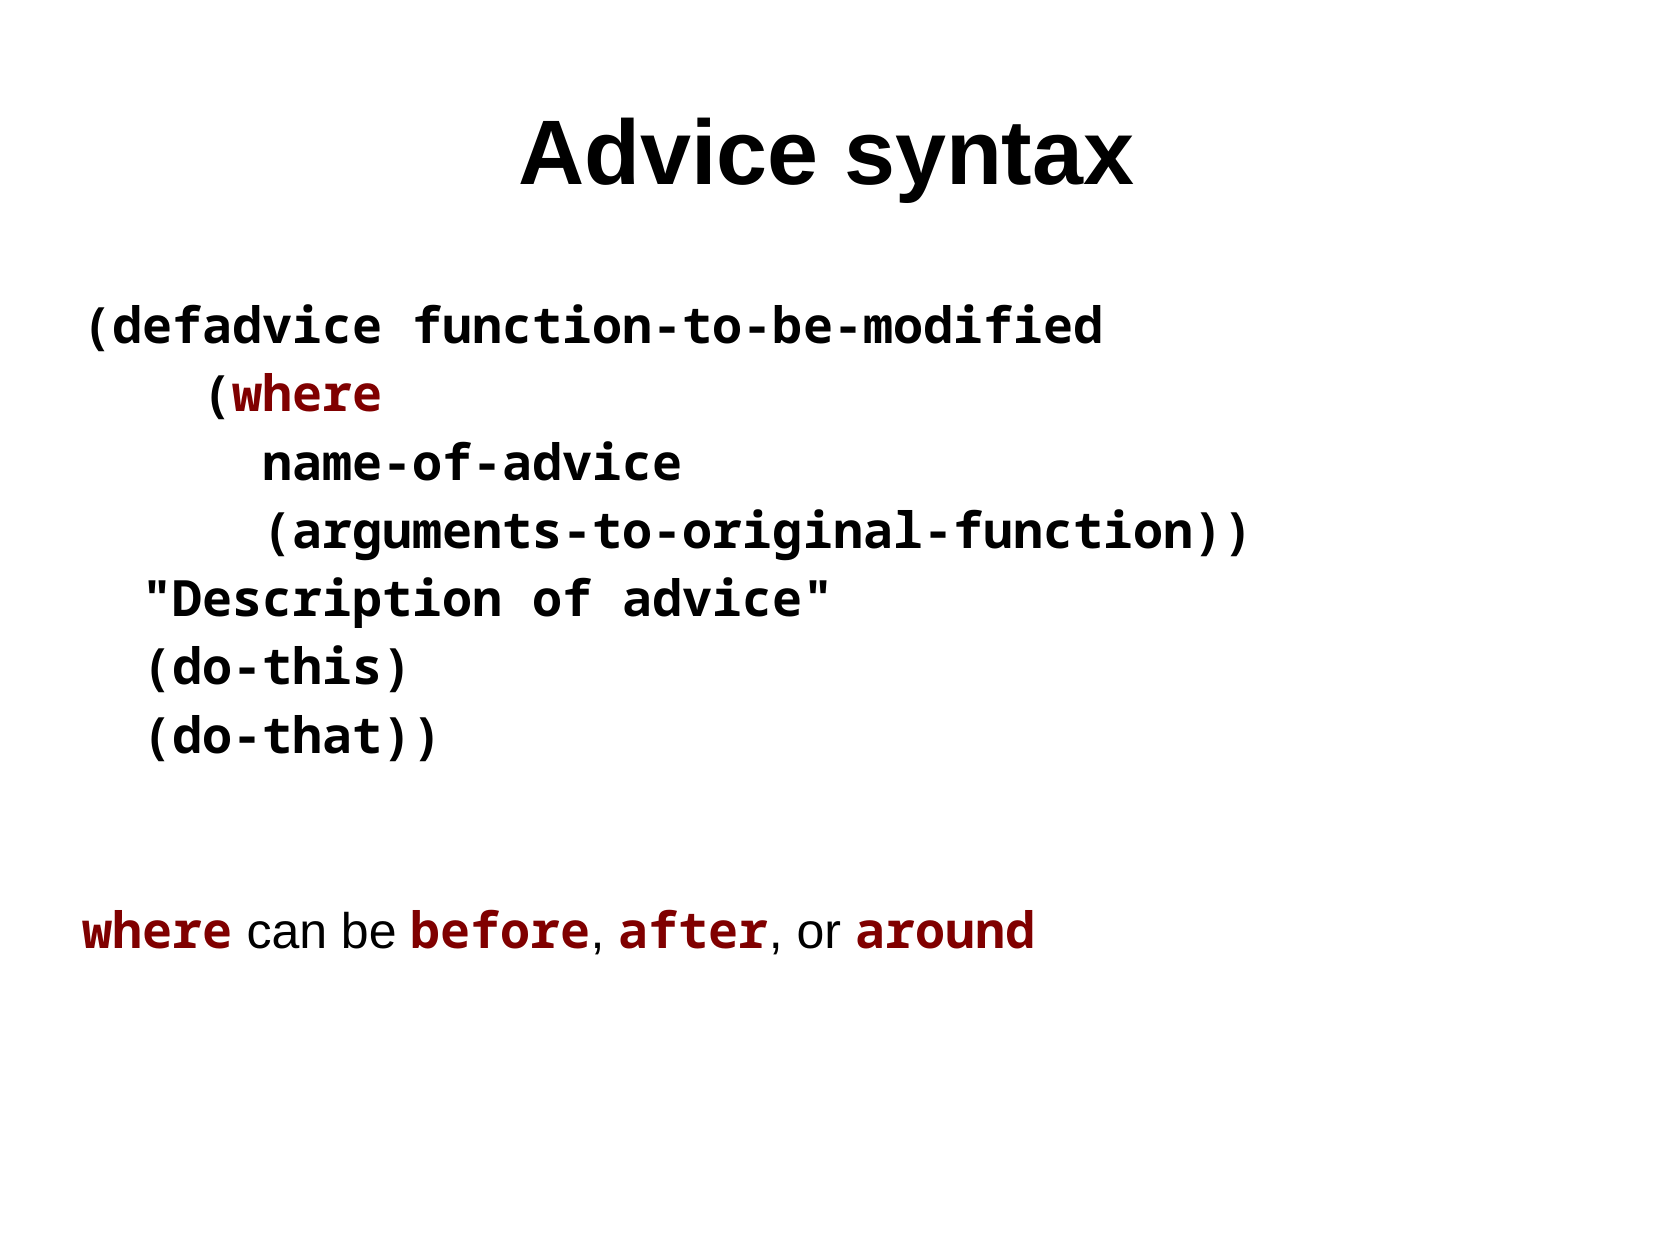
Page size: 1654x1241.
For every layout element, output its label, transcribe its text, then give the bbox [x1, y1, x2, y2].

list (defadvice function-to-be-modified (where name-of-advice (arguments-to-original-function)) "Description of advice" (do-this) (do-that)) where can be before, after, or around [82, 290, 1571, 1094]
title Advice syntax [82, 56, 1571, 250]
